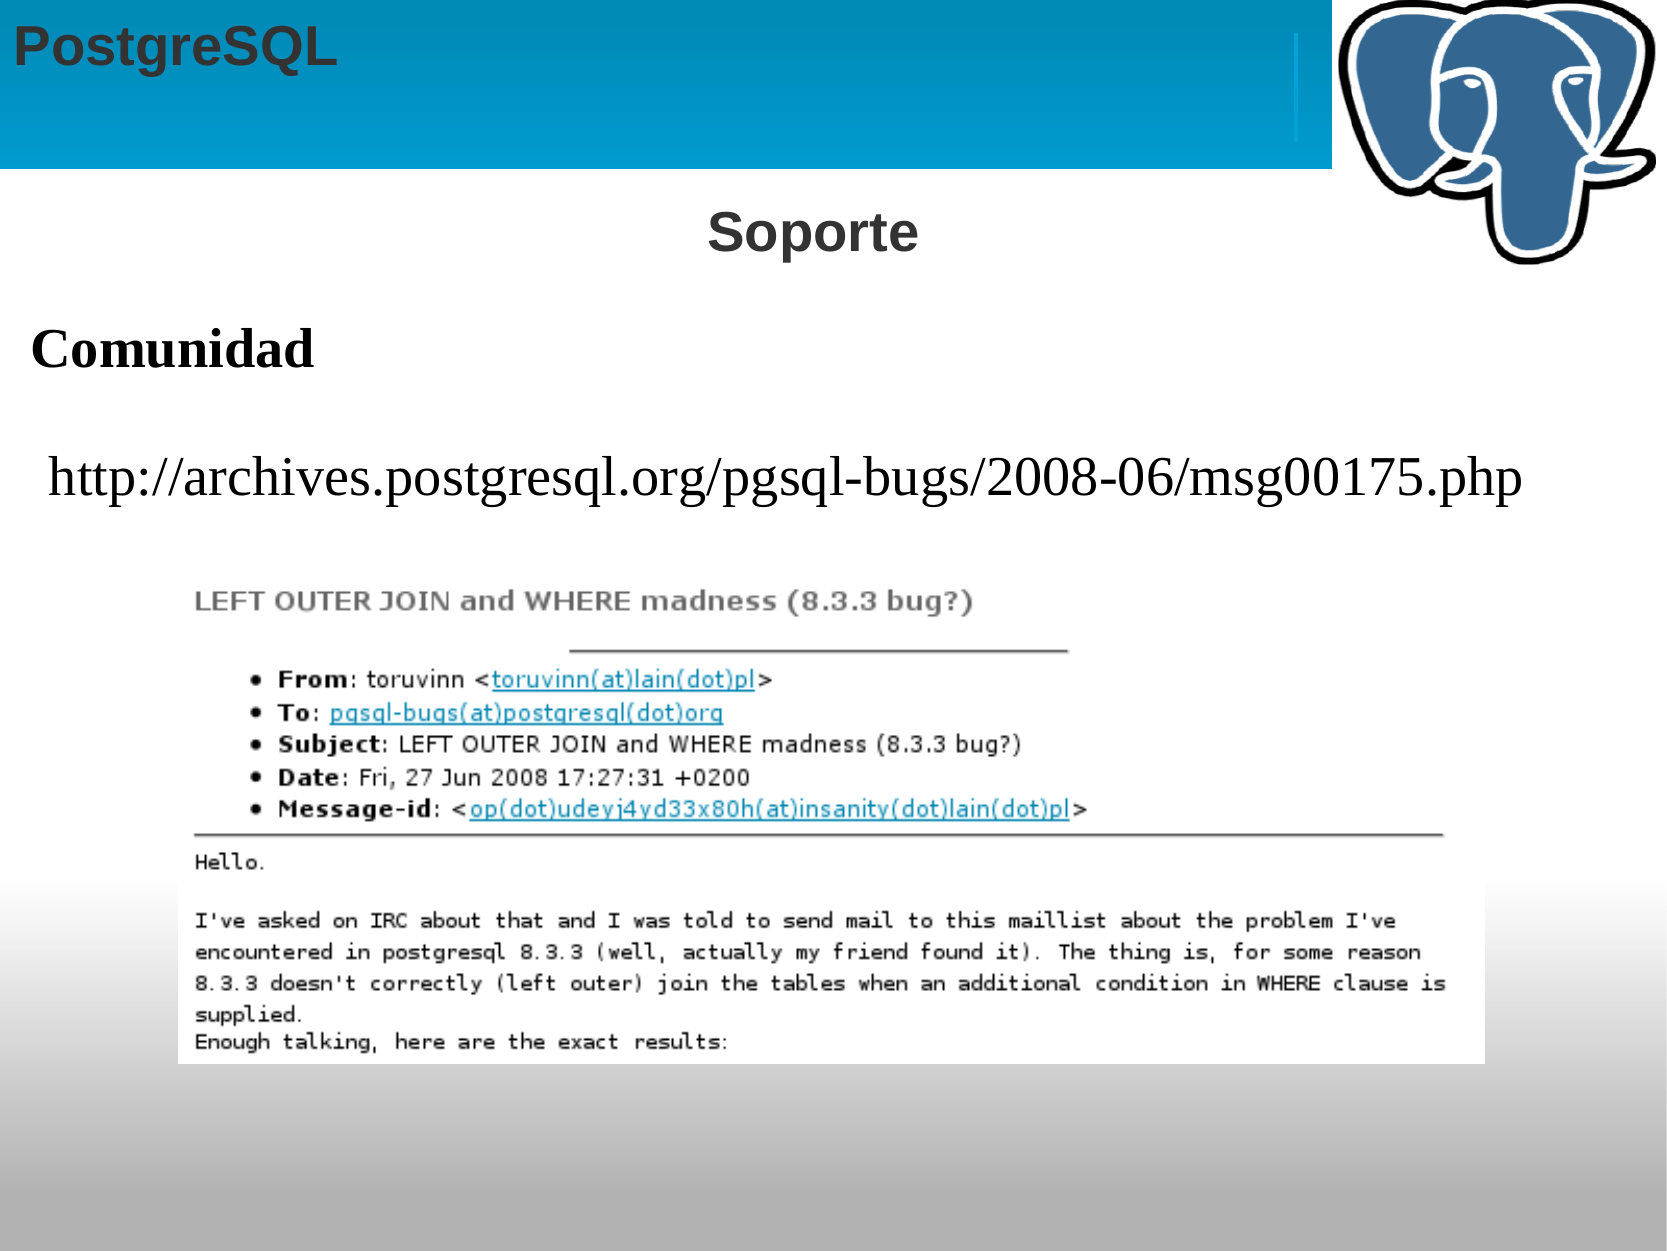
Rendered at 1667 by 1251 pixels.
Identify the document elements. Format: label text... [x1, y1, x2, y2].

text_box Soporte [13, 200, 1337, 265]
text_box PostgreSQL [13, 14, 1265, 79]
picture [0, 0, 1667, 1251]
text_box Comunidad http://archives.postgresql.org/pgsql-bugs/2008-06/msg00175.php [30, 316, 1613, 637]
